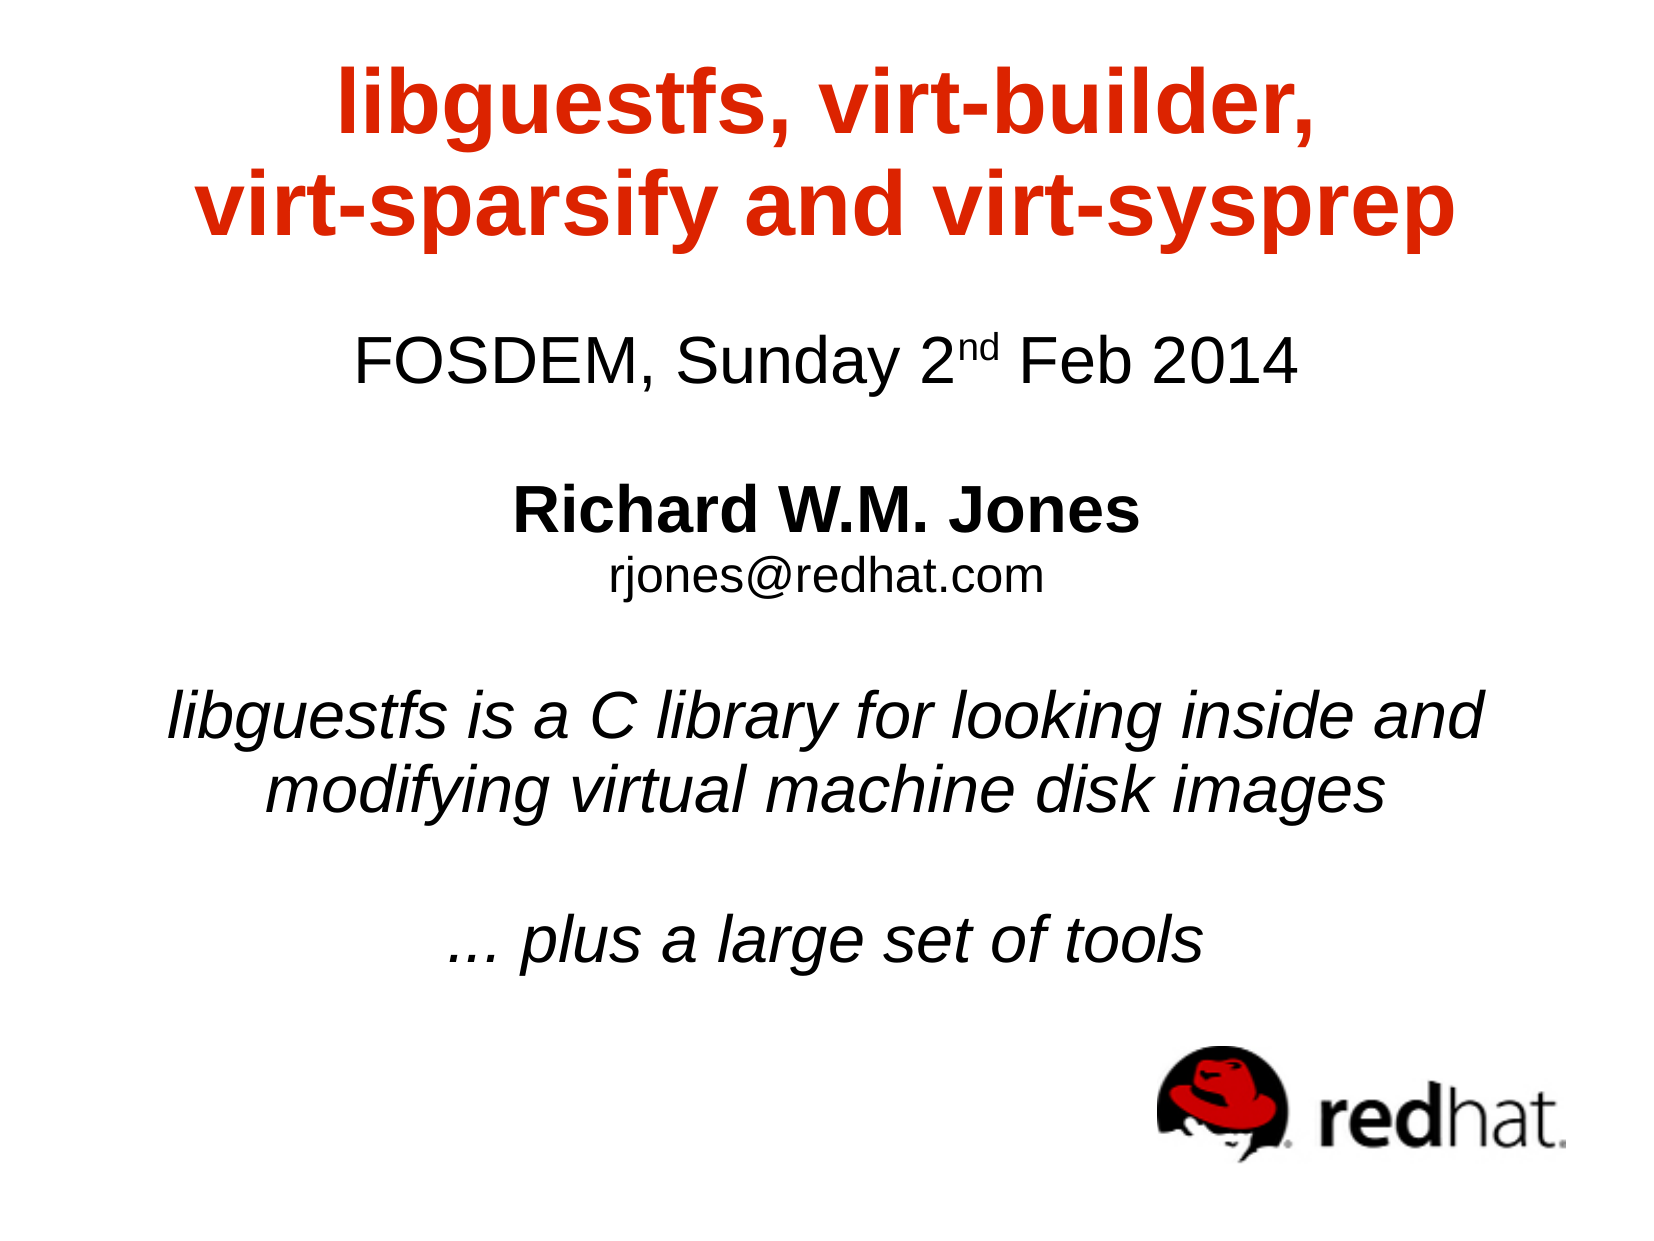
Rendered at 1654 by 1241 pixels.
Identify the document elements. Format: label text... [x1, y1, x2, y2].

subtitle FOSDEM, Sunday 2nd Feb 2014 Richard W.M. Jones rjones@redhat.com libguestfs is a C library for looking inside and modifying virtual machine disk images ... plus a large set of tools [82, 290, 1571, 1010]
title libguestfs, virt-builder, virt-sparsify and virt-sysprep [82, 49, 1571, 257]
picture [1157, 1046, 1566, 1178]
